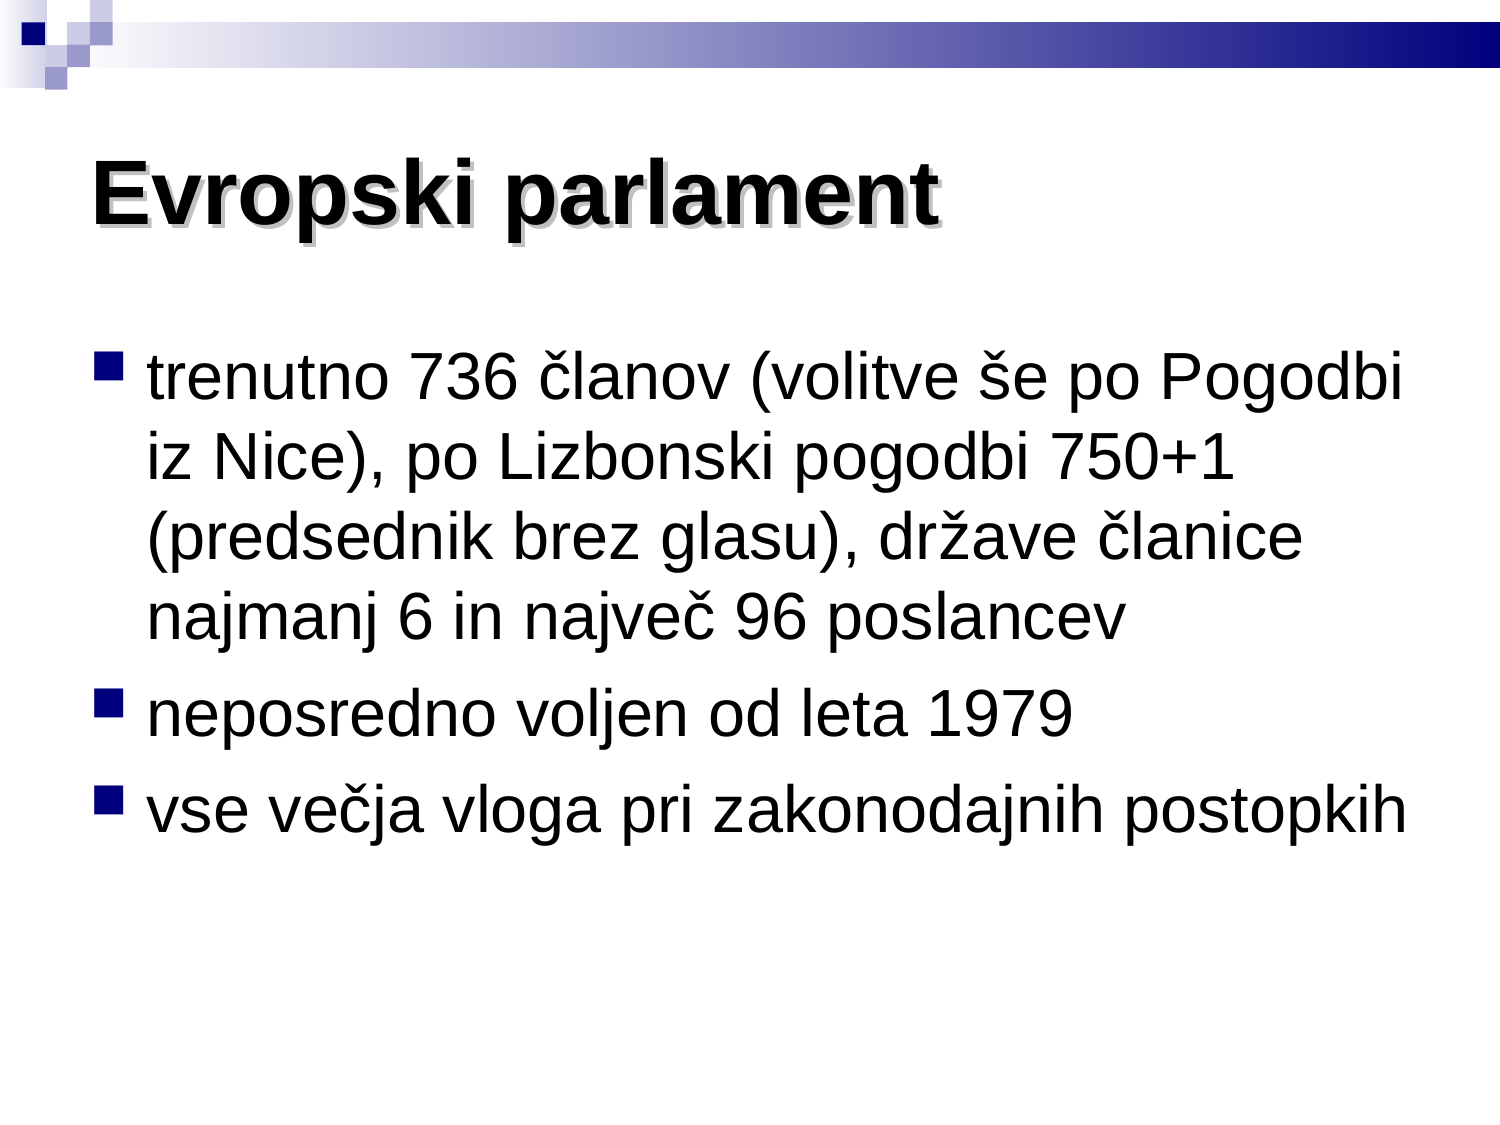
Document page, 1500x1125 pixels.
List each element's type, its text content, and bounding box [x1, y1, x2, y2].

title Evropski parlament [75, 75, 1426, 301]
list trenutno 736 članov (volitve še po Pogodbi iz Nice), po Lizbonski pogodbi 750+1 (predsednik brez glasu), države članice najmanj 6 in največ 96 poslancev neposredno voljen od leta 1979 vse večja vloga pri zakonodajnih postopkih [75, 324, 1426, 963]
